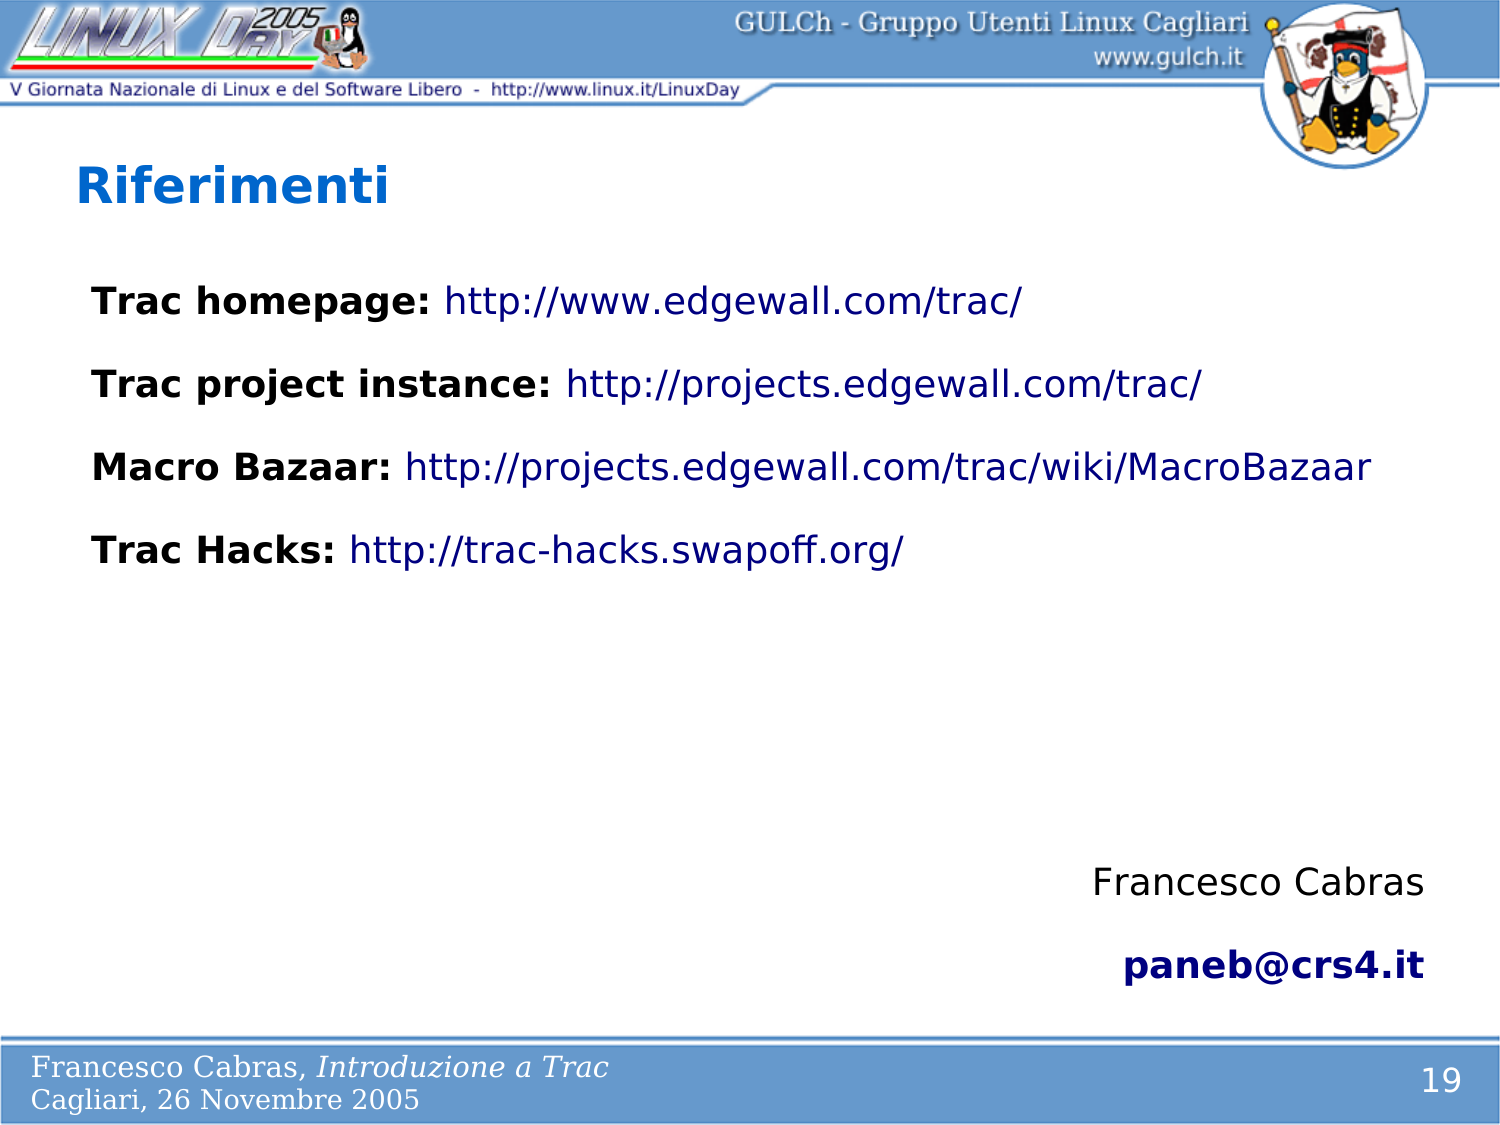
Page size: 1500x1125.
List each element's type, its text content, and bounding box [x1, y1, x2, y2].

title Riferimenti [75, 149, 1276, 226]
list Trac homepage: http://www.edgewall.com/trac/ Trac project instance: http://projects.edgewall.com/trac/ Macro Bazaar: http://projects.edgewall.com/trac/wiki/MacroBazaar Trac Hacks: http://trac-hacks.swapoff.org/ Francesco Cabras paneb@crs4.it [75, 262, 1426, 1013]
picture [0, 0, 1500, 1125]
